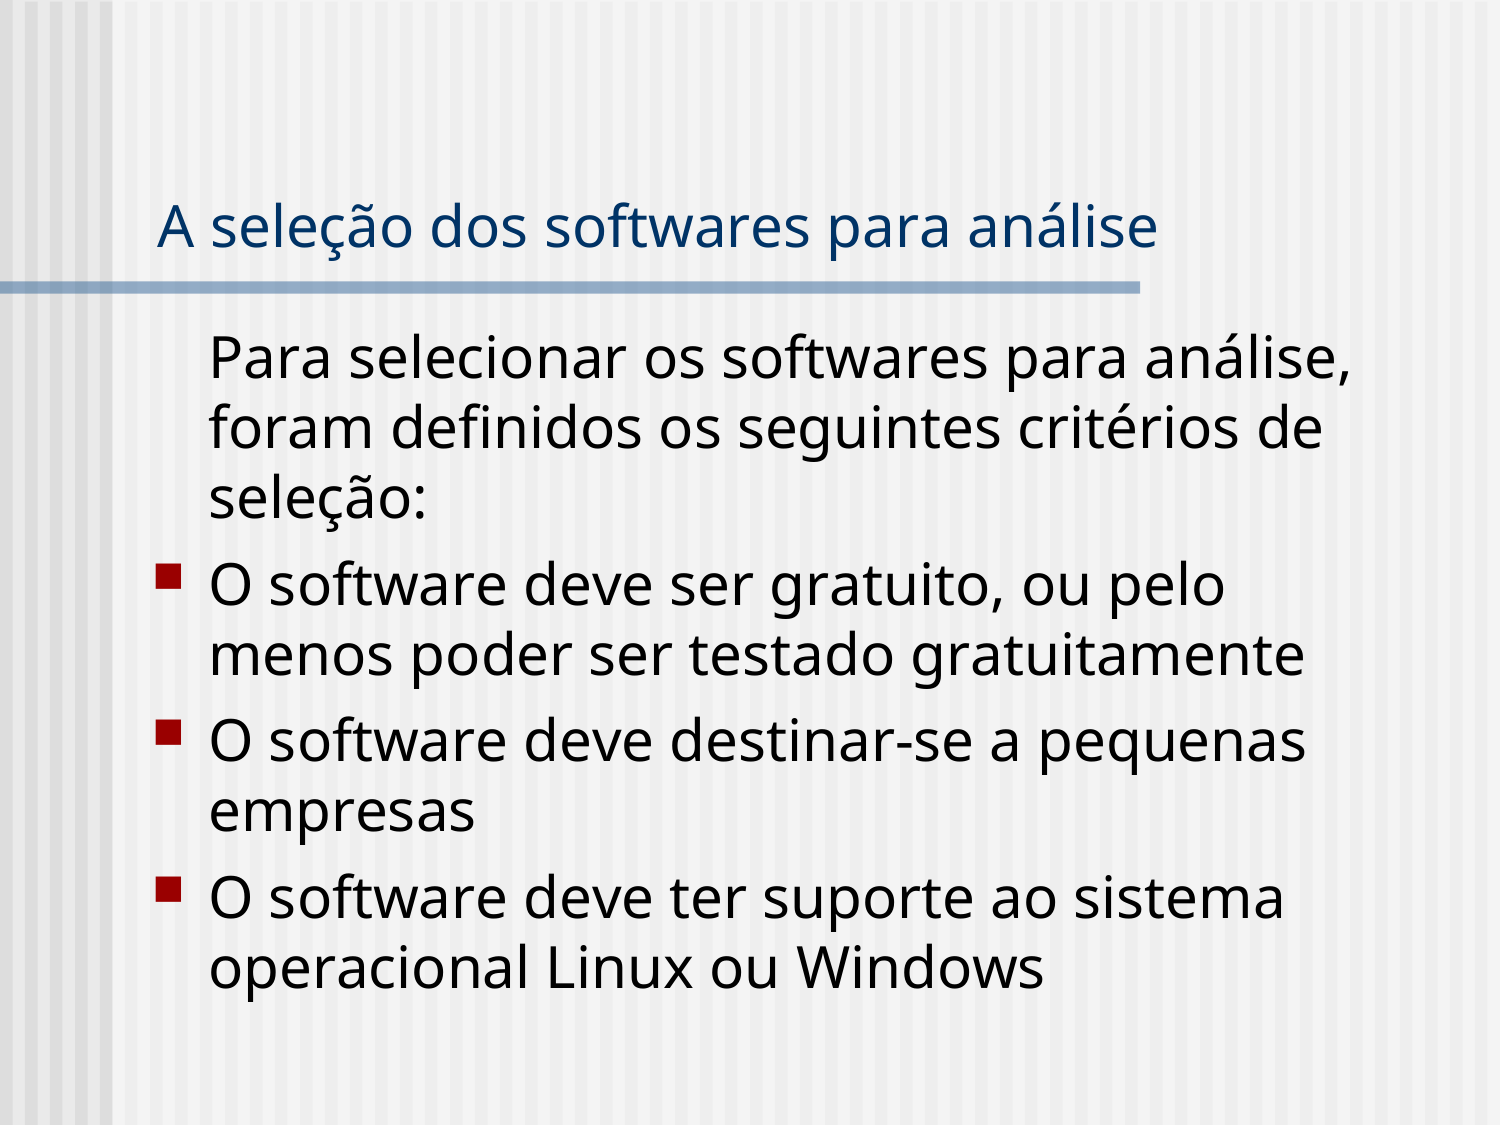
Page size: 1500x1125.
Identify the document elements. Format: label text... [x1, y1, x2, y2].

title A seleção dos softwares para análise [142, 141, 1483, 267]
list Para selecionar os softwares para análise, foram definidos os seguintes critérios de seleção: O software deve ser gratuito, ou pelo menos poder ser testado gratuitamente O software deve destinar-se a pequenas empresas O software deve ter suporte ao sistema operacional Linux ou Windows [137, 312, 1400, 1025]
